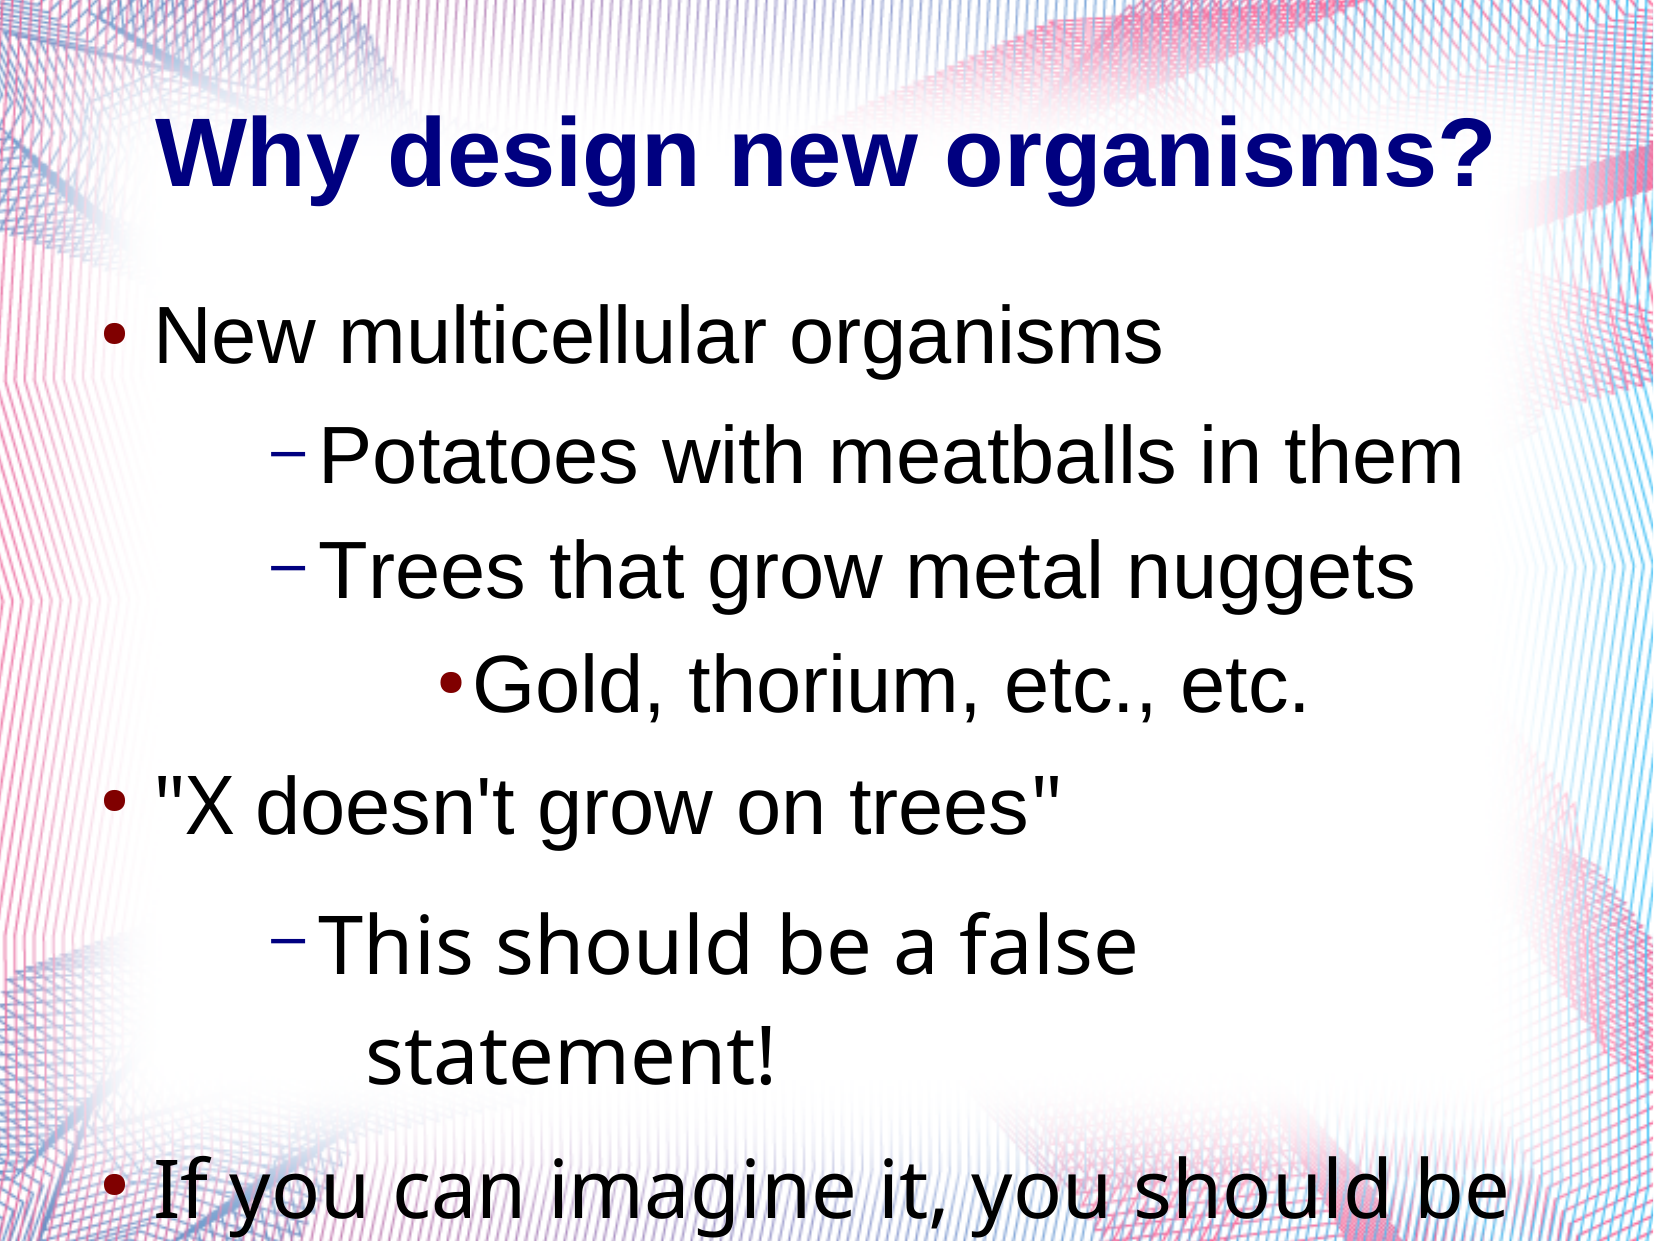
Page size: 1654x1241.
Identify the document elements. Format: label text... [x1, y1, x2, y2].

picture [0, 0, 1654, 1241]
title Why design new organisms? [82, 49, 1571, 257]
list New multicellular organisms Potatoes with meatballs in them Trees that grow metal nuggets Gold, thorium, etc., etc. "X doesn't grow on trees" This should be a false statement! If you can imagine it, you should be able to grow it! [82, 290, 1571, 1234]
